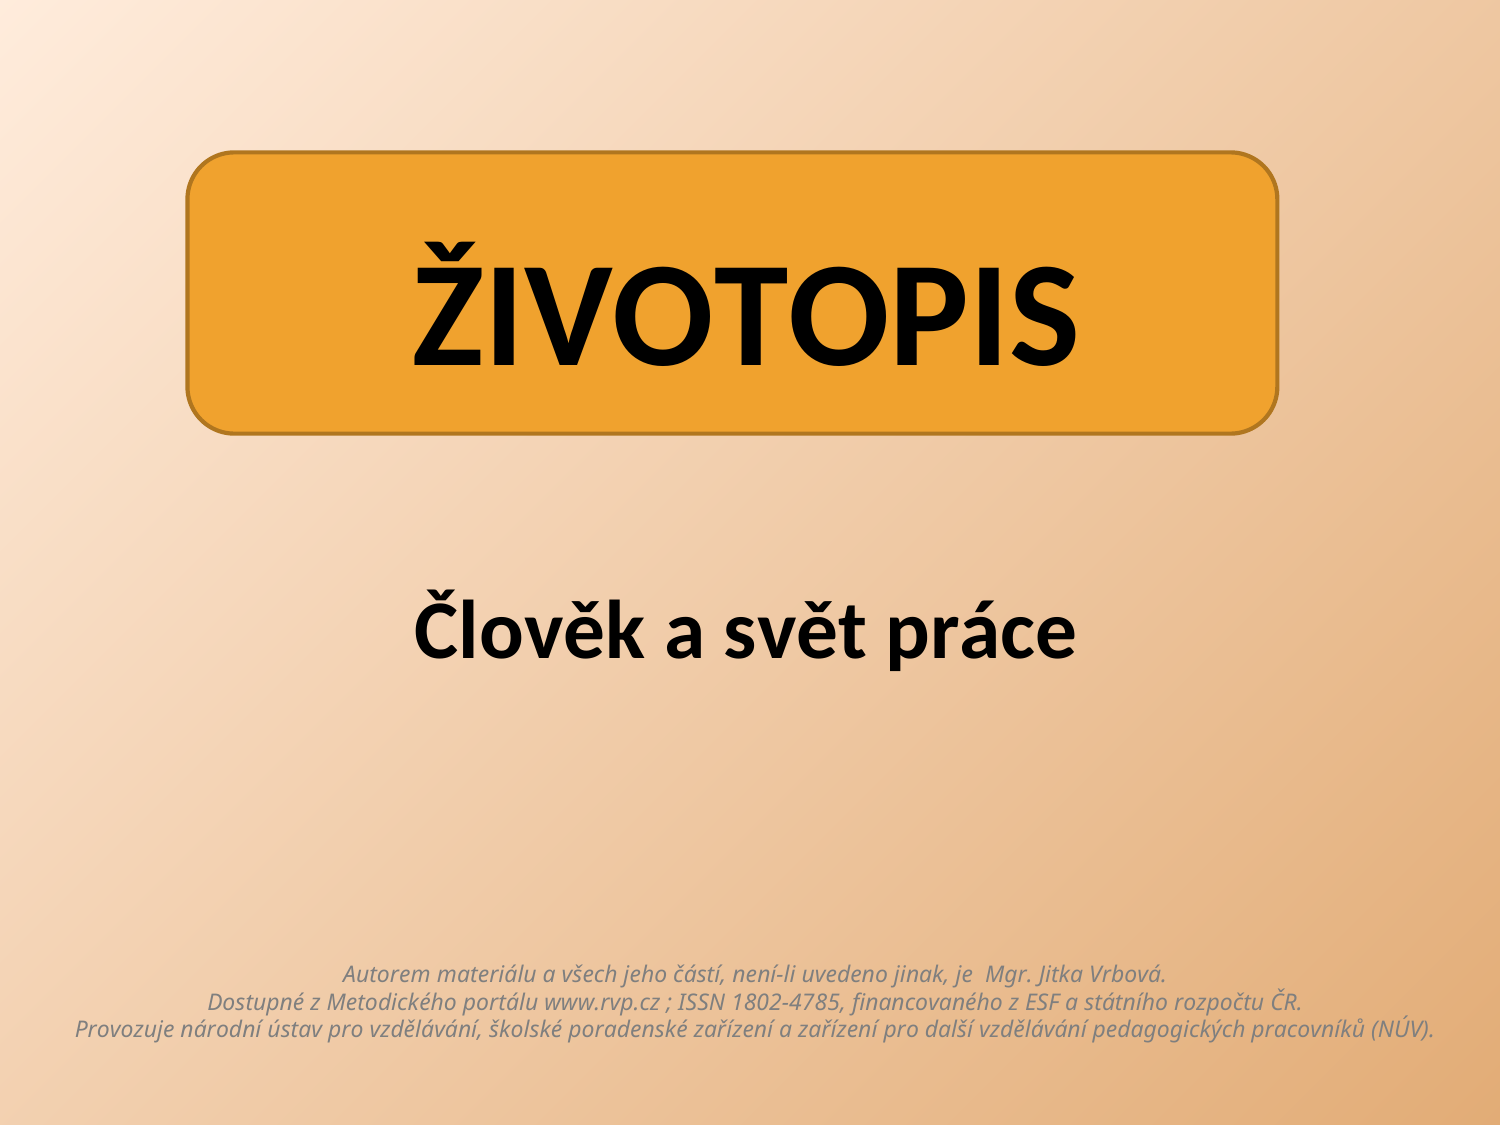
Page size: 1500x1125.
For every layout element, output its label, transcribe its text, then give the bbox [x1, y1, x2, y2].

text_box Autorem materiálu a všech jeho částí, není-li uvedeno jinak, je Mgr. Jitka Vrbová. Dostupné z Metodického portálu www.rvp.cz ; ISSN 1802-4785, financovaného z ESF a státního rozpočtu ČR. Provozuje národní ústav pro vzdělávání, školské poradenské zařízení a zařízení pro další vzdělávání pedagogických pracovníků (NÚV). [29, 952, 1483, 1051]
title ŽIVOTOPIS Člověk a svět práce [105, 207, 1346, 683]
text_box [187, 152, 1278, 207]
